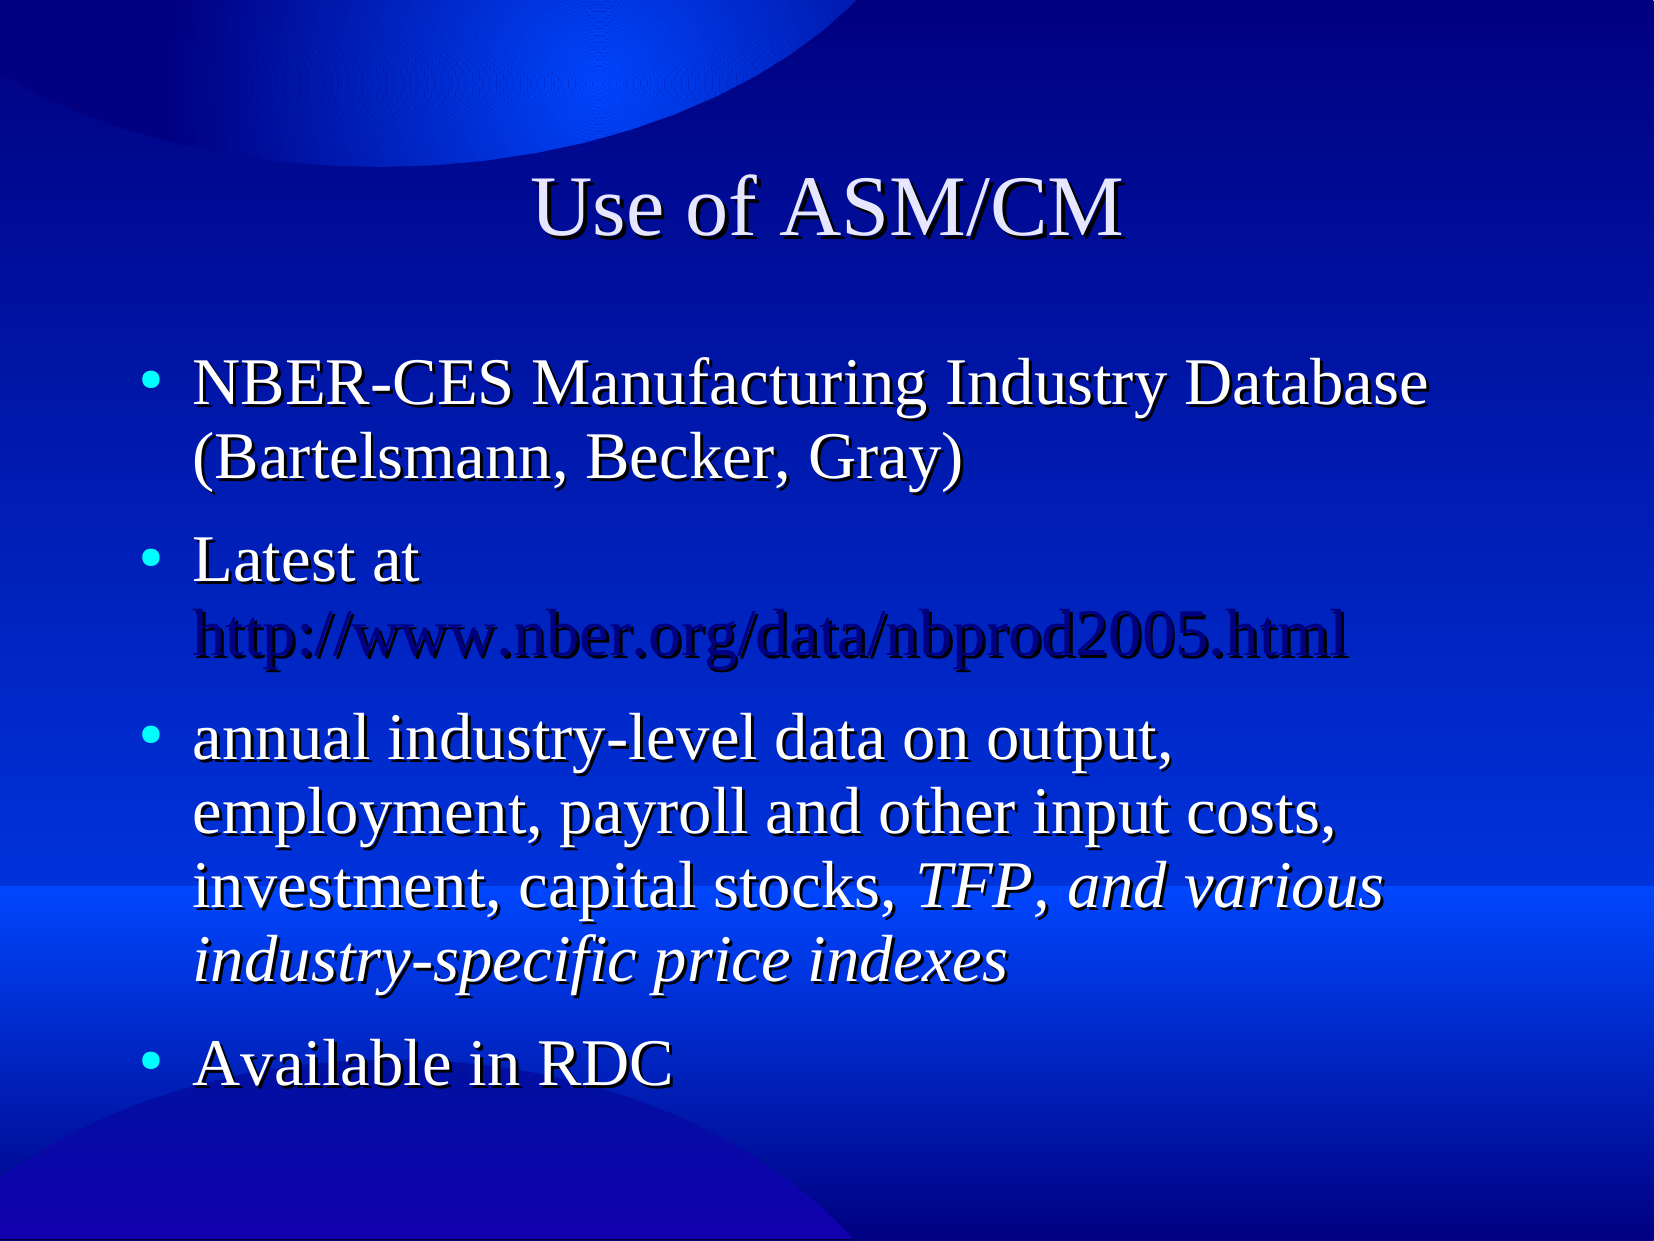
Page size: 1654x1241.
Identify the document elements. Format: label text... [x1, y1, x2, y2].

list NBER-CES Manufacturing Industry Database (Bartelsmann, Becker, Gray) Latest at http://www.nber.org/data/nbprod2005.html annual industry-level data on output, employment, payroll and other input costs, investment, capital stocks, TFP, and various industry-specific price indexes Available in RDC [121, 344, 1534, 1164]
title Use of ASM/CM [121, 102, 1534, 310]
